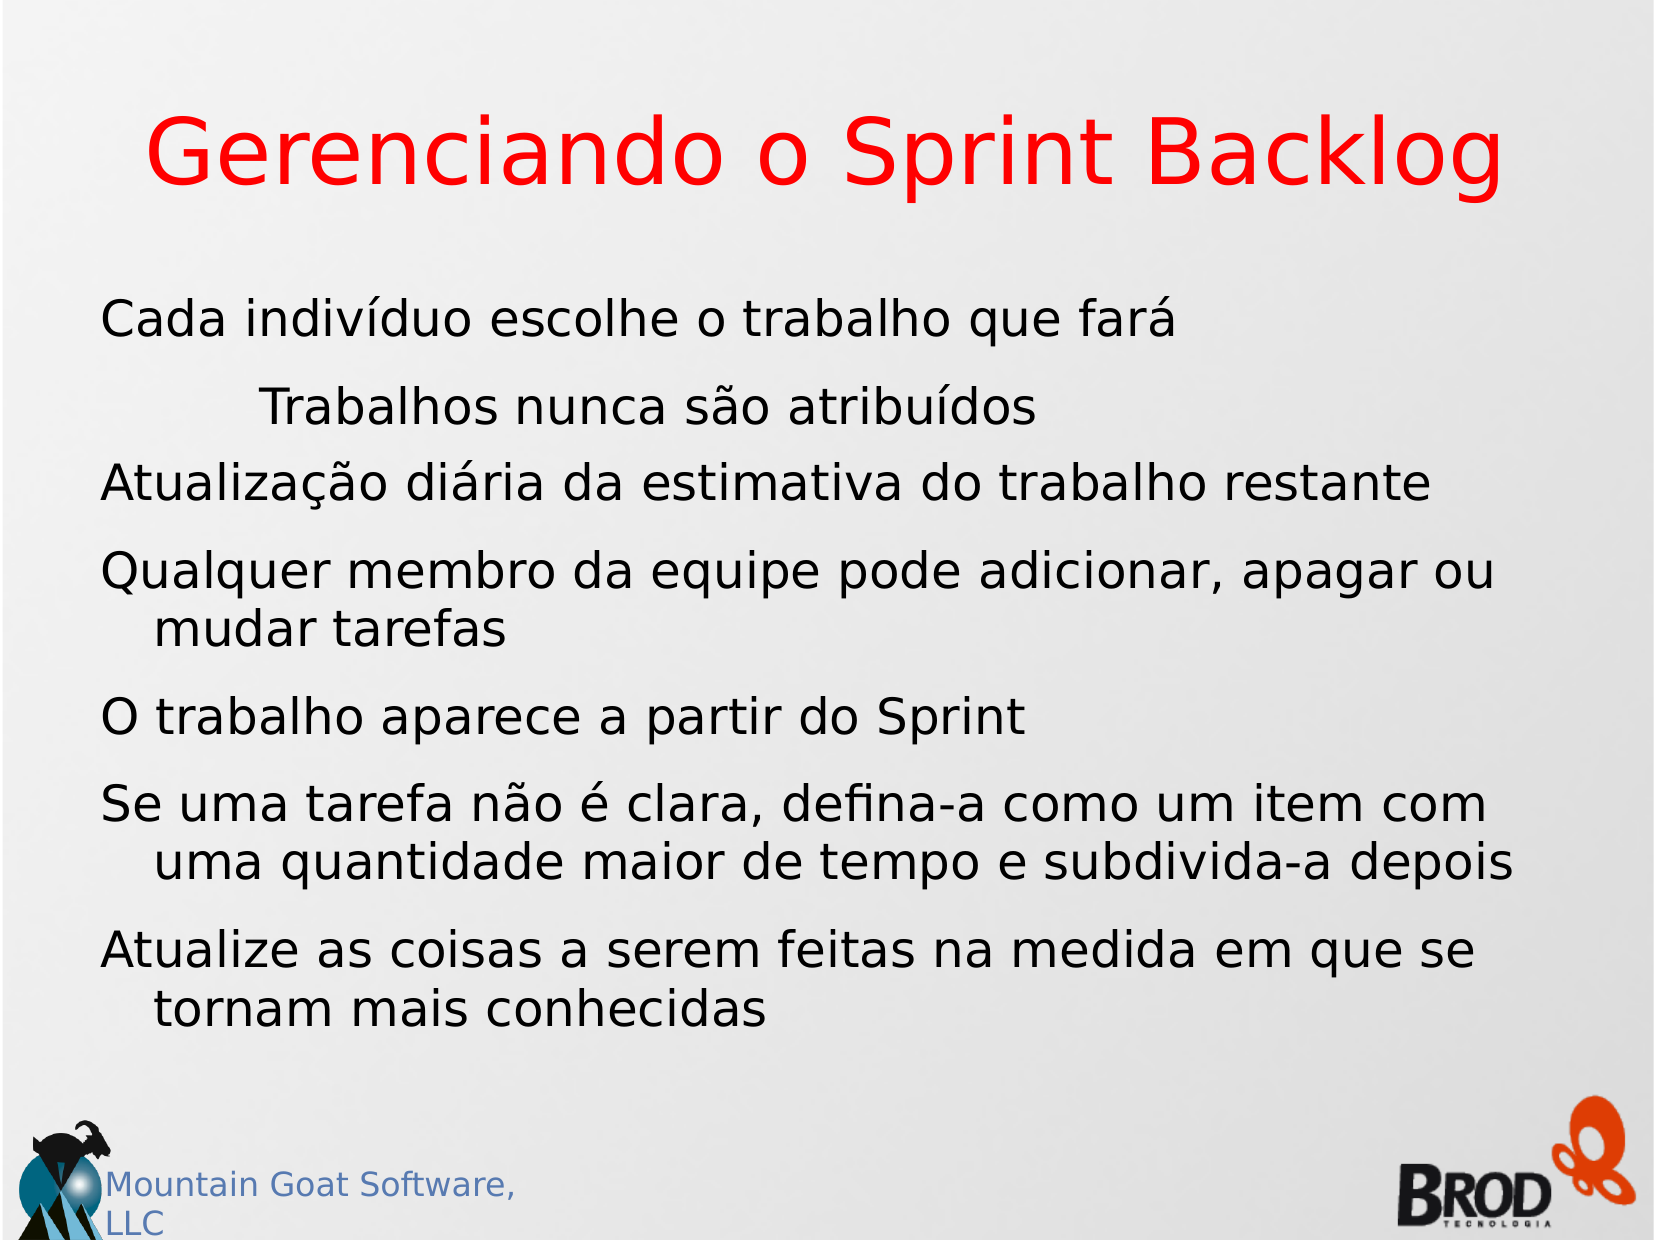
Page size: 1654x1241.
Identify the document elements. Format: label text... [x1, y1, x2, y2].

title Gerenciando o Sprint Backlog [82, 56, 1571, 250]
list Cada indivíduo escolhe o trabalho que fará Trabalhos nunca são atribuídos Atualização diária da estimativa do trabalho restante Qualquer membro da equipe pode adicionar, apagar ou mudar tarefas O trabalho aparece a partir do Sprint Se uma tarefa não é clara, defina-a como um item com uma quantidade maior de tempo e subdivida-a depois Atualize as coisas a serem feitas na medida em que se tornam mais conhecidas [82, 290, 1571, 1094]
picture [2, 0, 1654, 1241]
